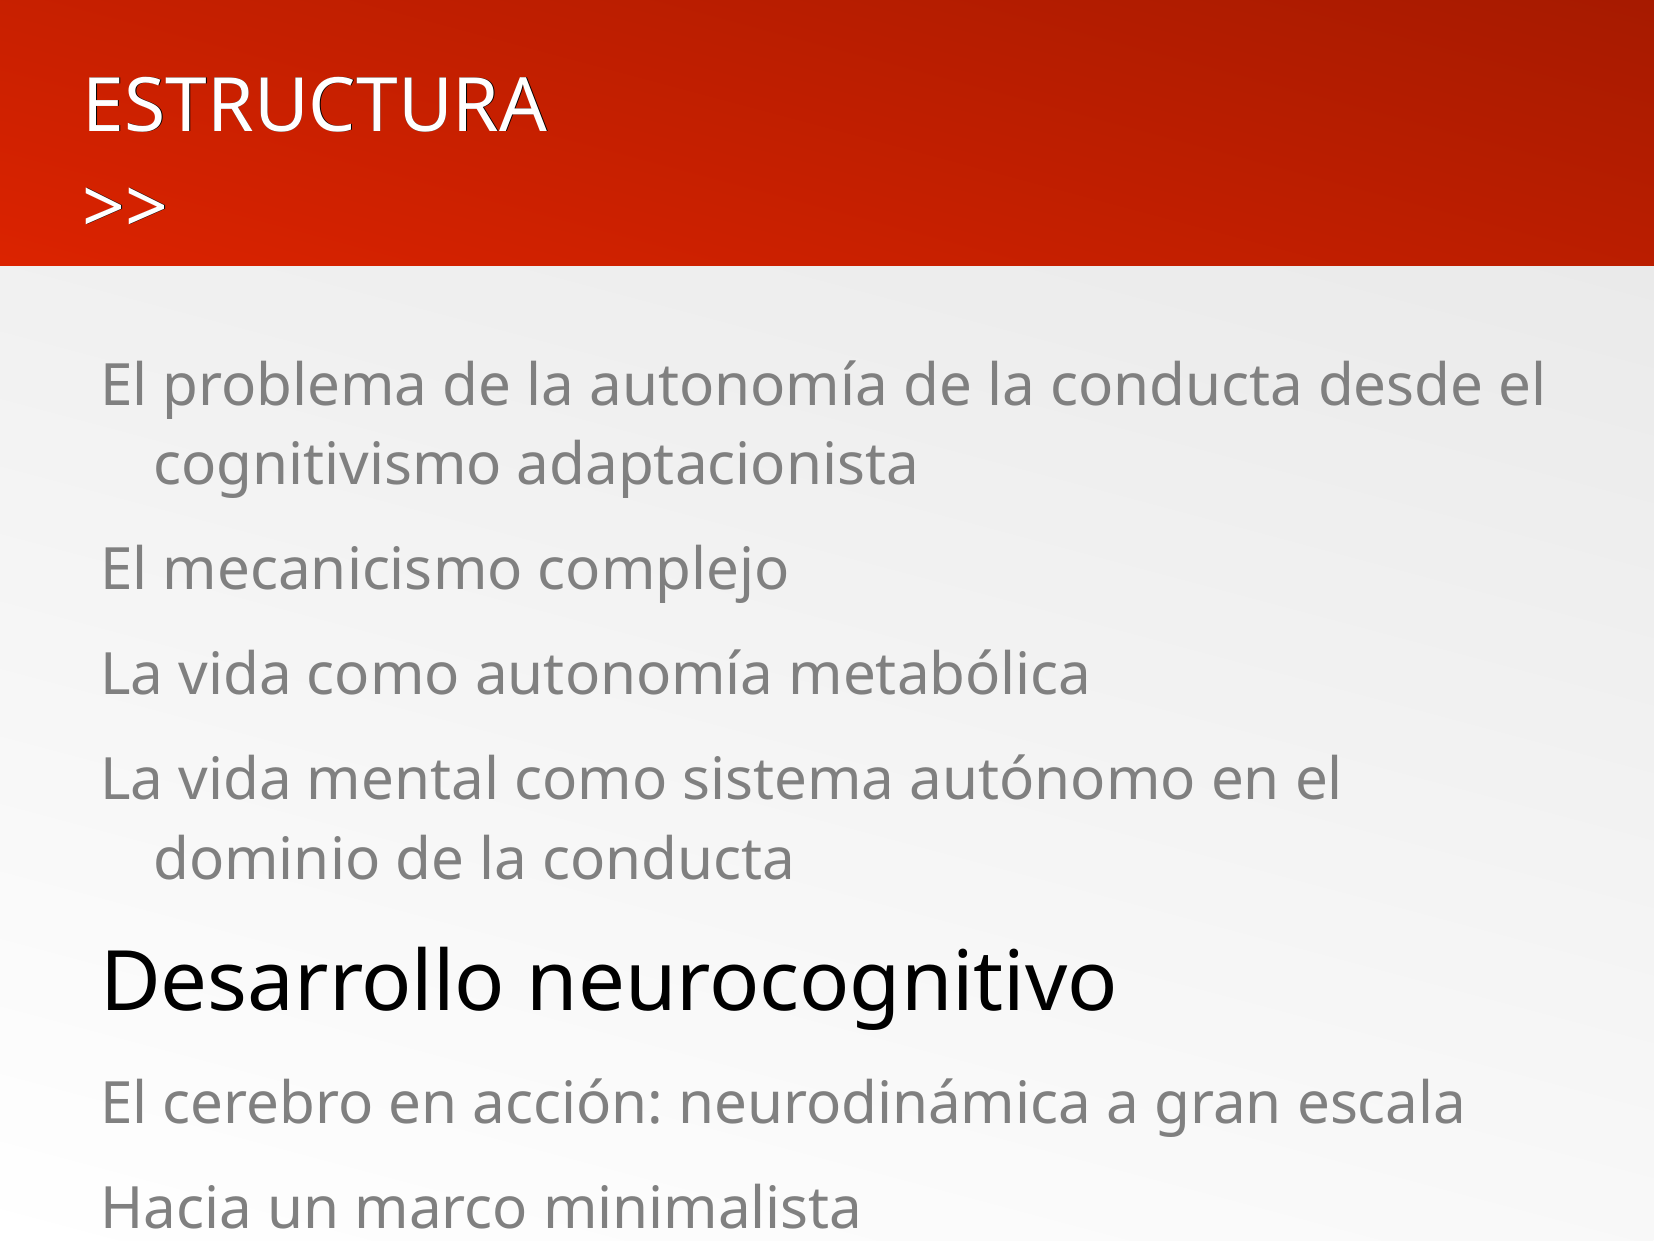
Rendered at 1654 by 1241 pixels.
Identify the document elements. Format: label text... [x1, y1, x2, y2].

title ESTRUCTURA >> [82, 49, 1571, 257]
text_box [0, 0, 1654, 266]
list El problema de la autonomía de la conducta desde el cognitivismo adaptacionista El mecanicismo complejo La vida como autonomía metabólica La vida mental como sistema autónomo en el dominio de la conducta Desarrollo neurocognitivo El cerebro en acción: neurodinámica a gran escala Hacia un marco minimalista [82, 343, 1571, 1162]
